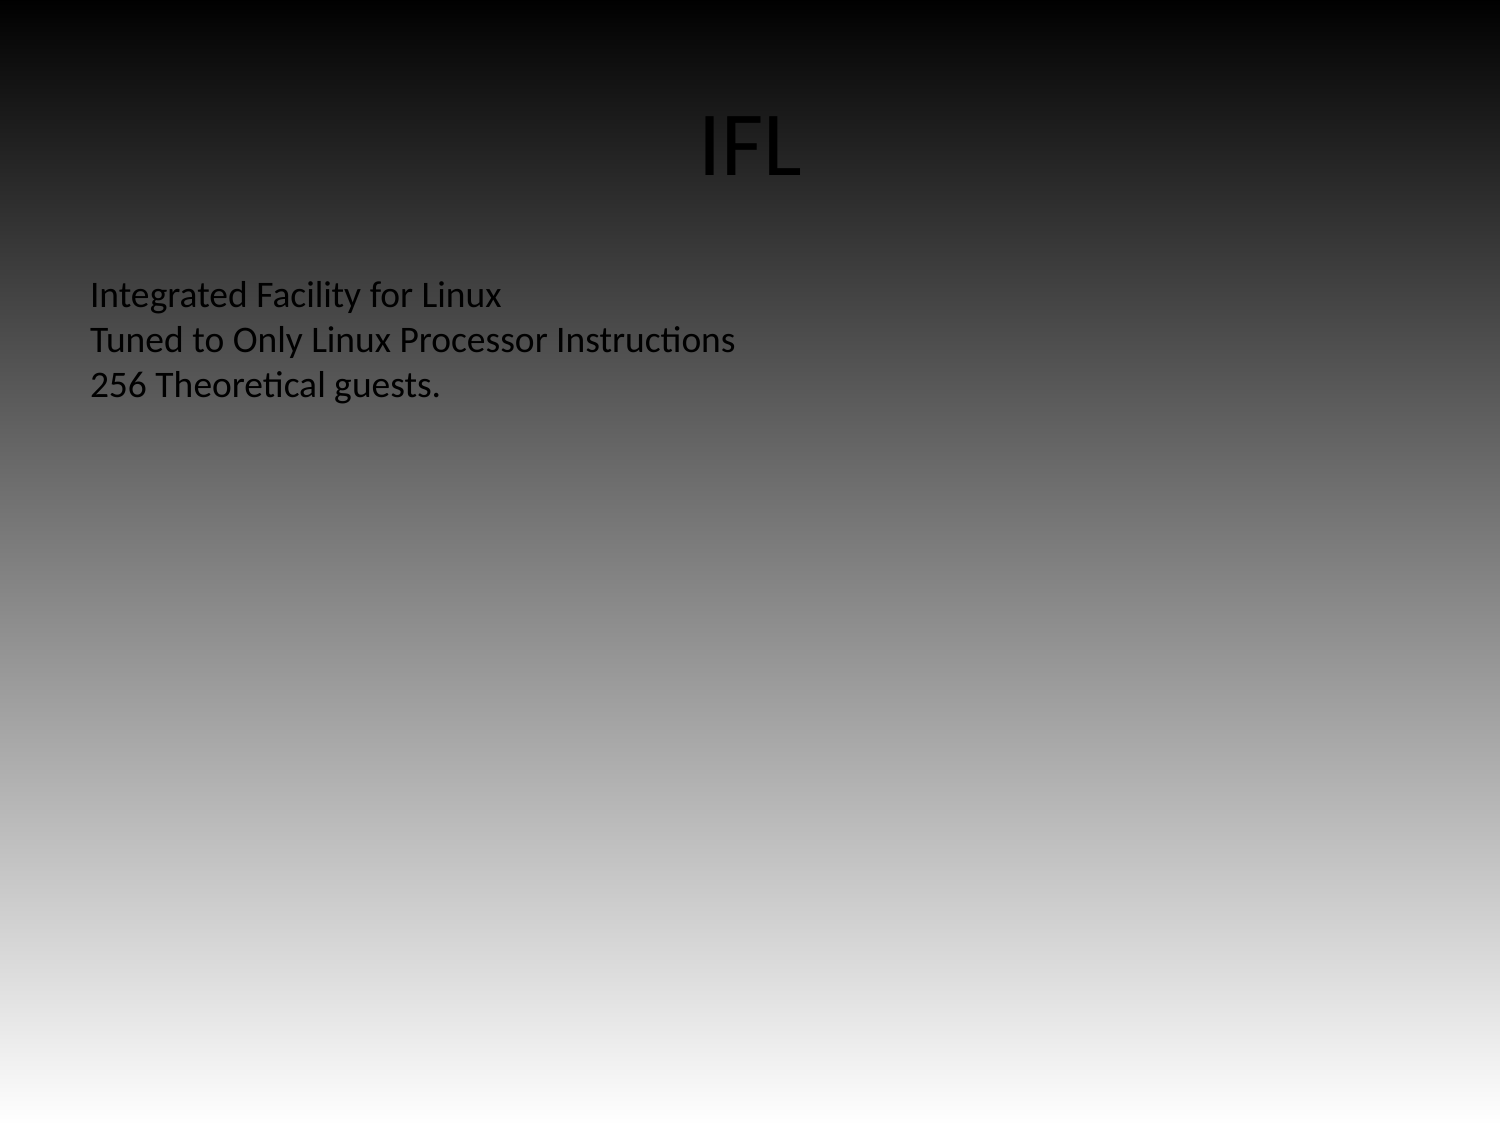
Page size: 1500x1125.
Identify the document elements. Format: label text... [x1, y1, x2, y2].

title IFL [75, 45, 1425, 233]
list Integrated Facility for Linux Tuned to Only Linux Processor Instructions 256 Theoretical guests. [75, 262, 1425, 1005]
